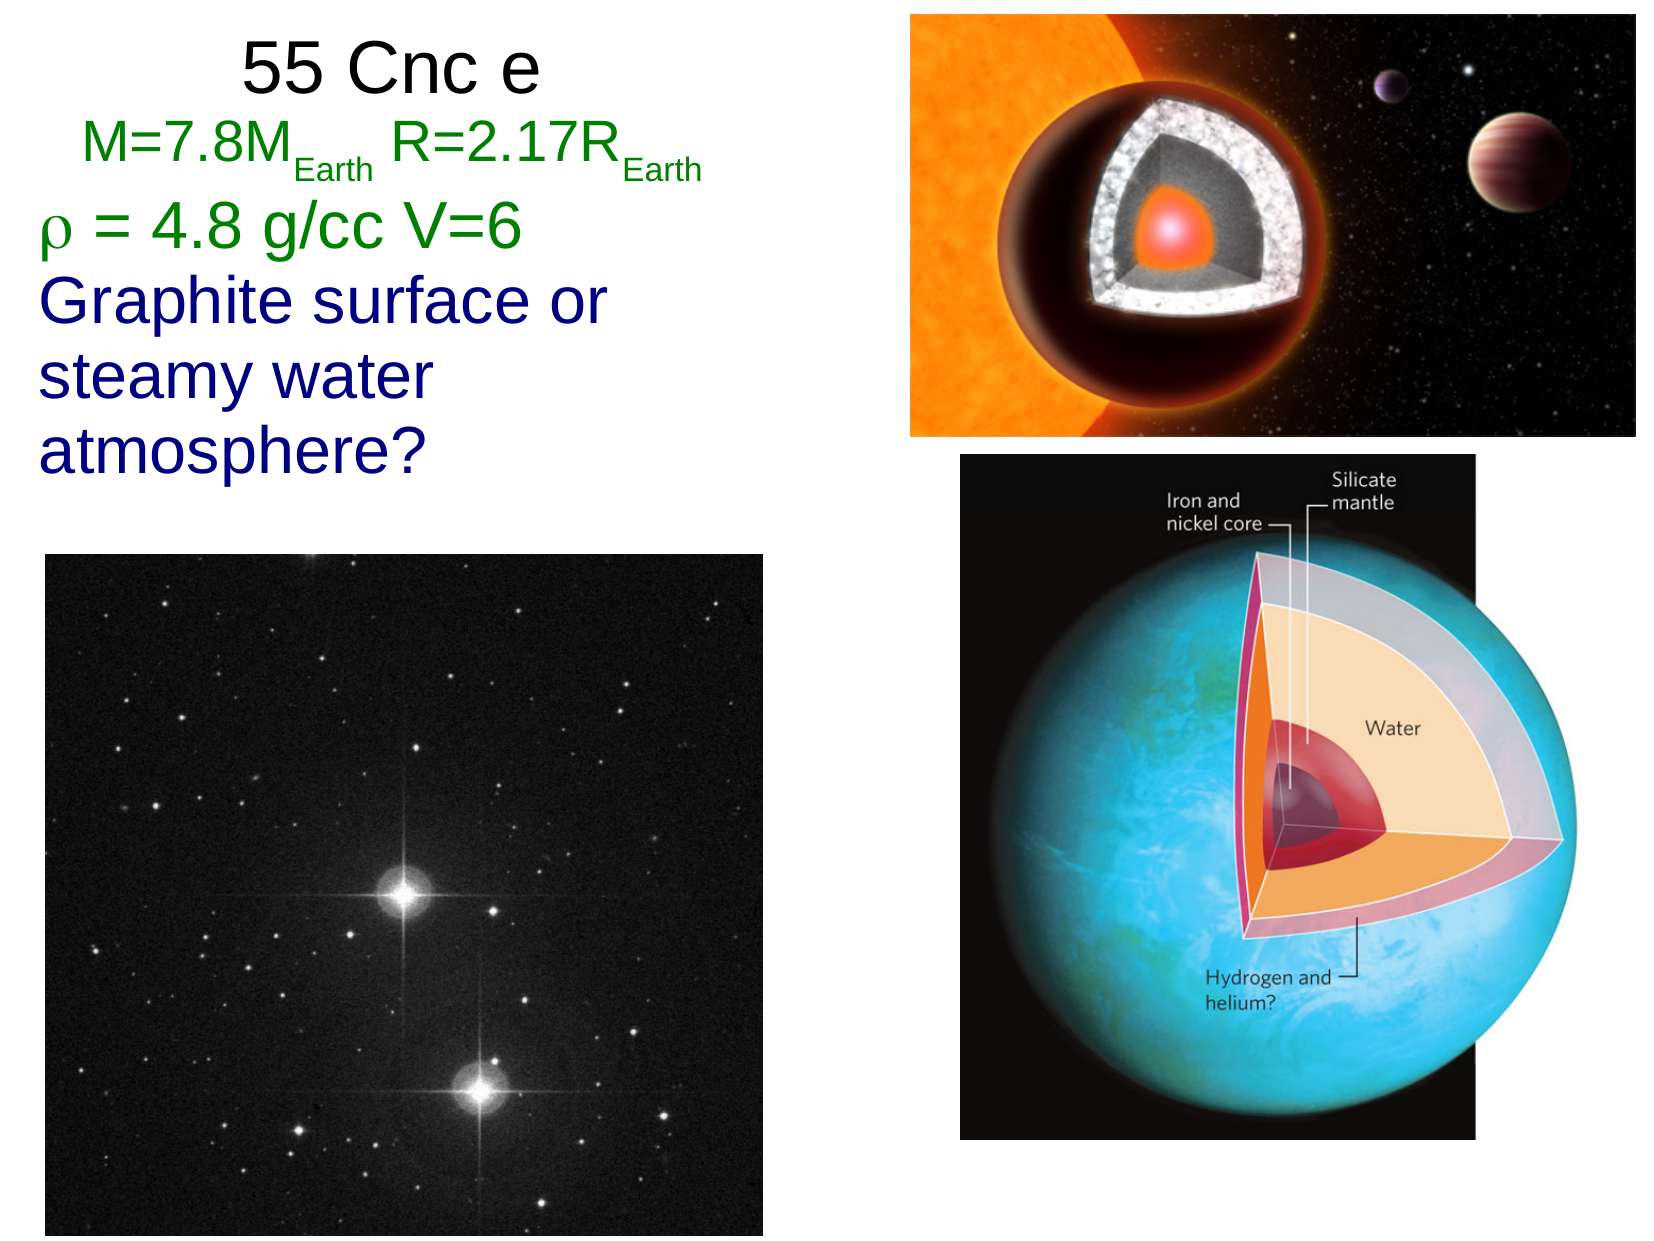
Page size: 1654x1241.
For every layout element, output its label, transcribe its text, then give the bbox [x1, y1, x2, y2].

picture [45, 554, 763, 1236]
picture [910, 14, 1636, 437]
text_box 55 Cnc e M=7.8MEarth R=2.17REarth r = 4.8 g/cc V=6 Graphite surface or steamy water atmosphere? [24, 17, 760, 508]
picture [960, 454, 1598, 1141]
